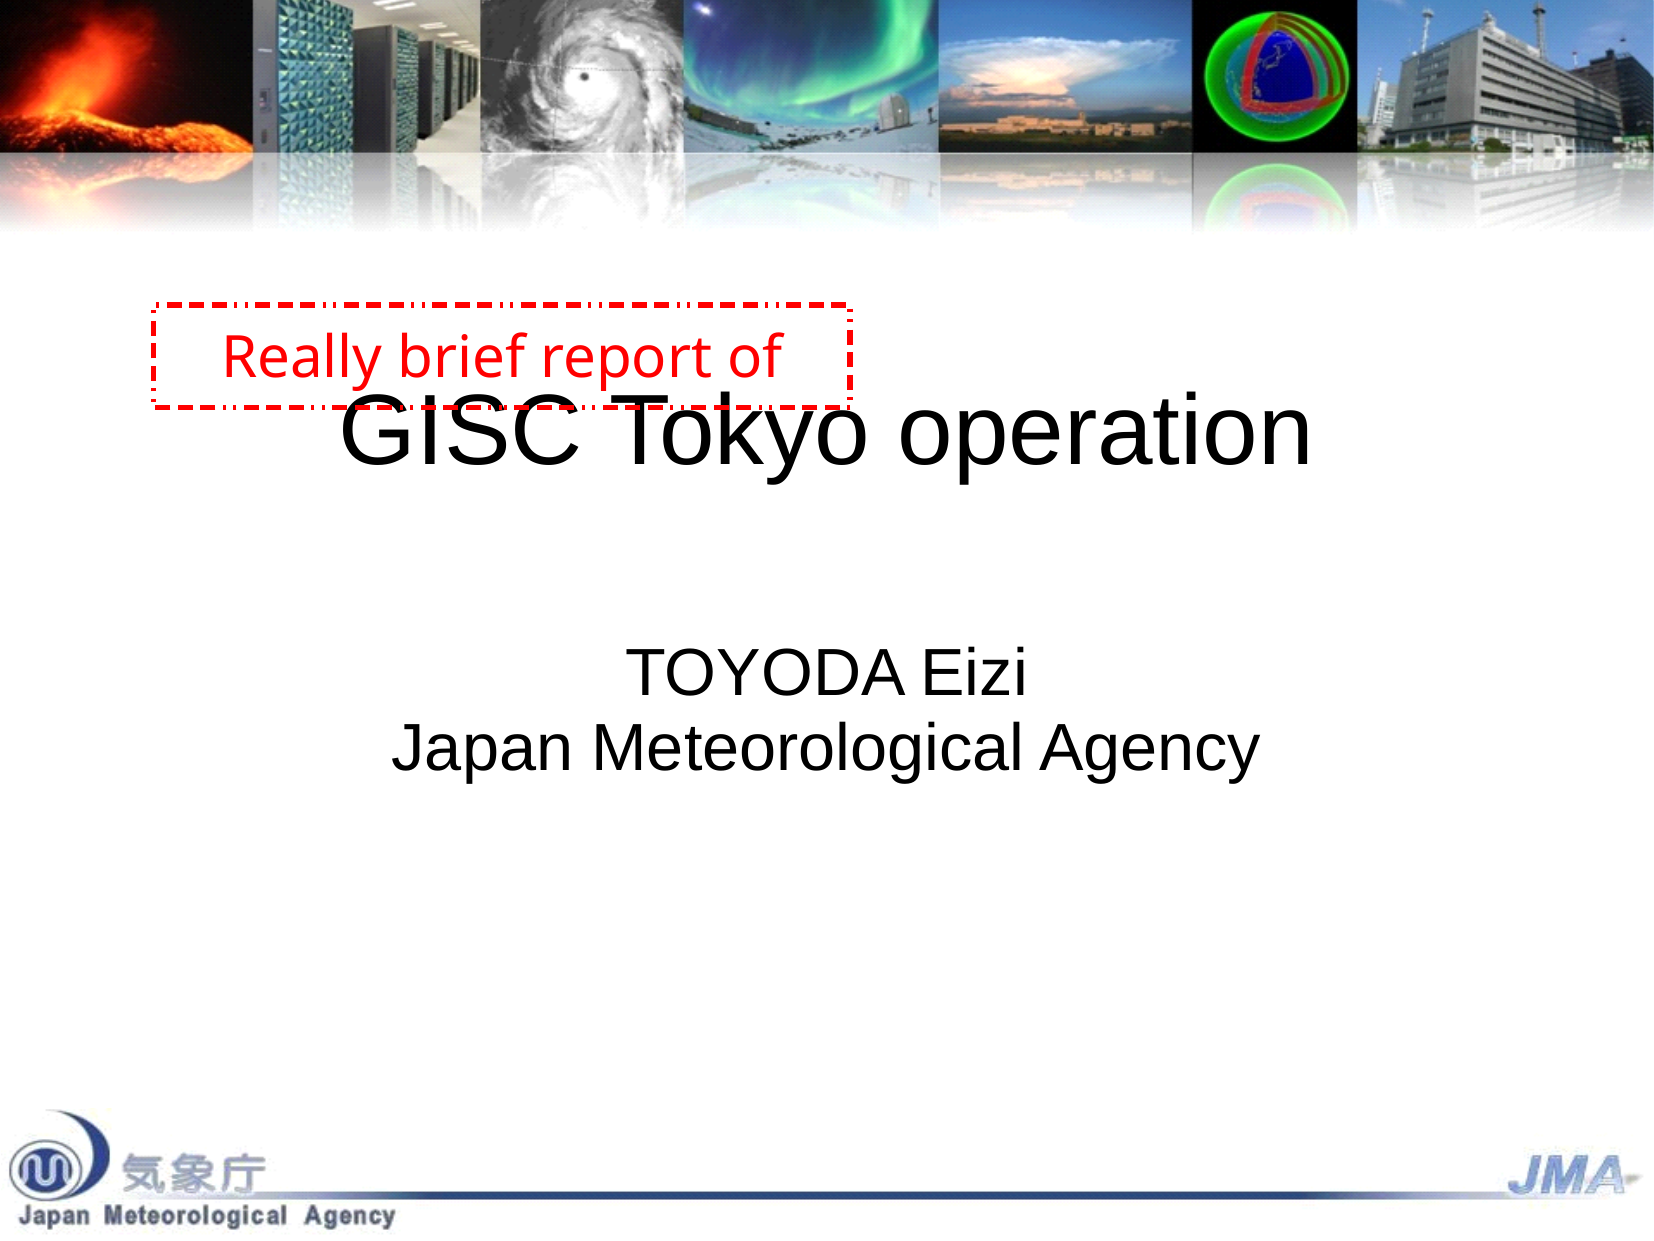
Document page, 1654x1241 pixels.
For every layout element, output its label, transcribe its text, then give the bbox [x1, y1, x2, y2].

picture [1, 1108, 1654, 1241]
subtitle GISC Tokyo operation TOYODA Eizi Japan Meteorological Agency [82, 49, 1571, 1109]
text_box Really brief report of [153, 305, 851, 408]
picture [0, 0, 1654, 310]
